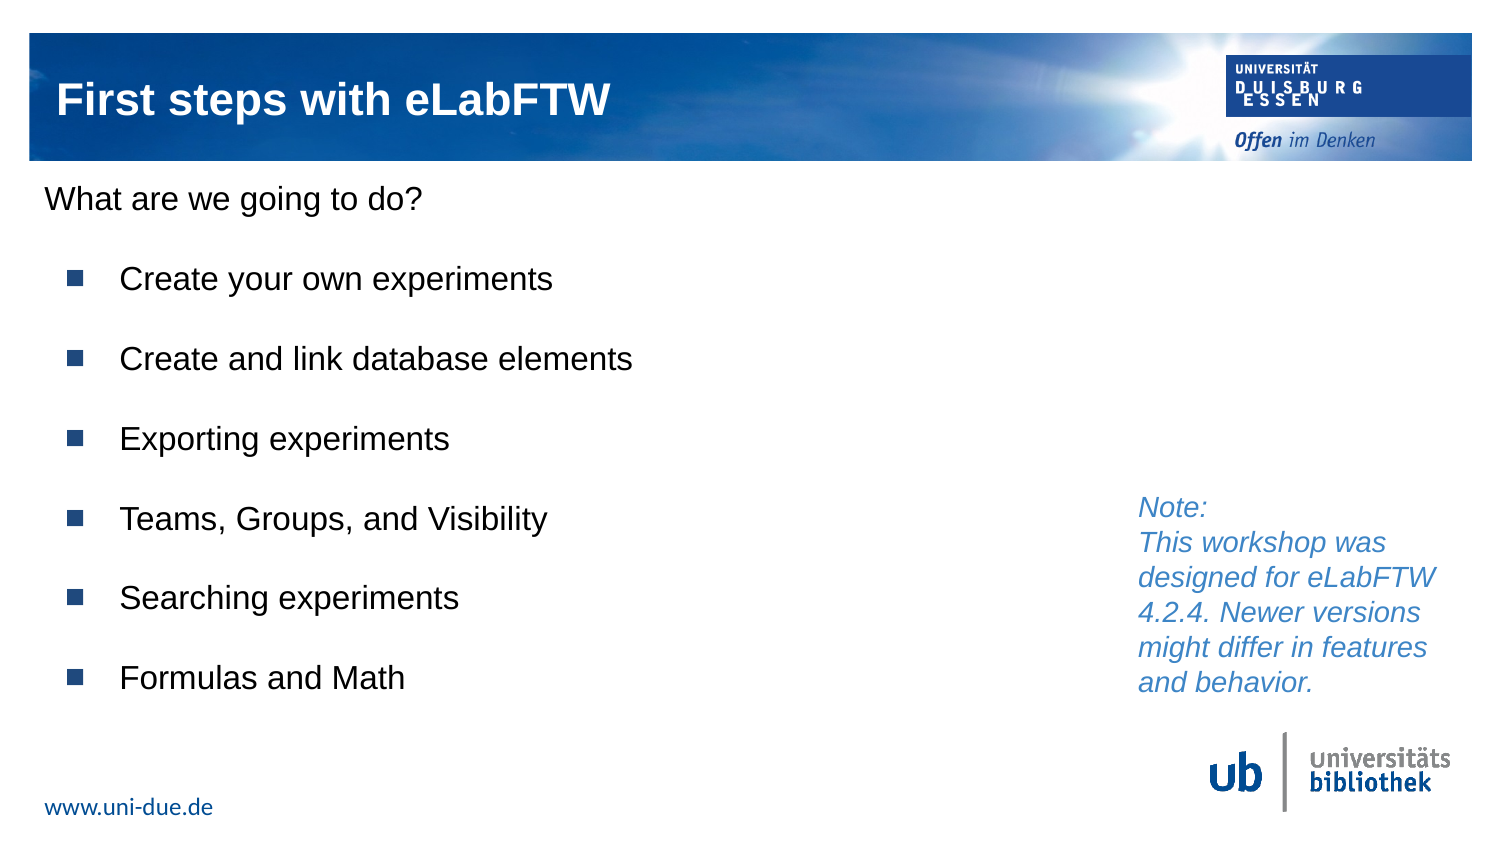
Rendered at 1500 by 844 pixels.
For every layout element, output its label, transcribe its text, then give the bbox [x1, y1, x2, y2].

text_box Note: This workshop was designed for eLabFTW 4.2.4. Newer versions might differ in features and behavior. [1123, 488, 1479, 684]
picture [1210, 732, 1450, 812]
text_box www.uni-due.de [29, 782, 263, 843]
text_box First steps with eLabFTW [26, 43, 1161, 150]
picture [29, 33, 1471, 161]
text_box What are we going to do? Create your own experiments Create and link database elements Exporting experiments Teams, Groups, and Visibility Searching experiments Formulas and Math [29, 177, 662, 775]
